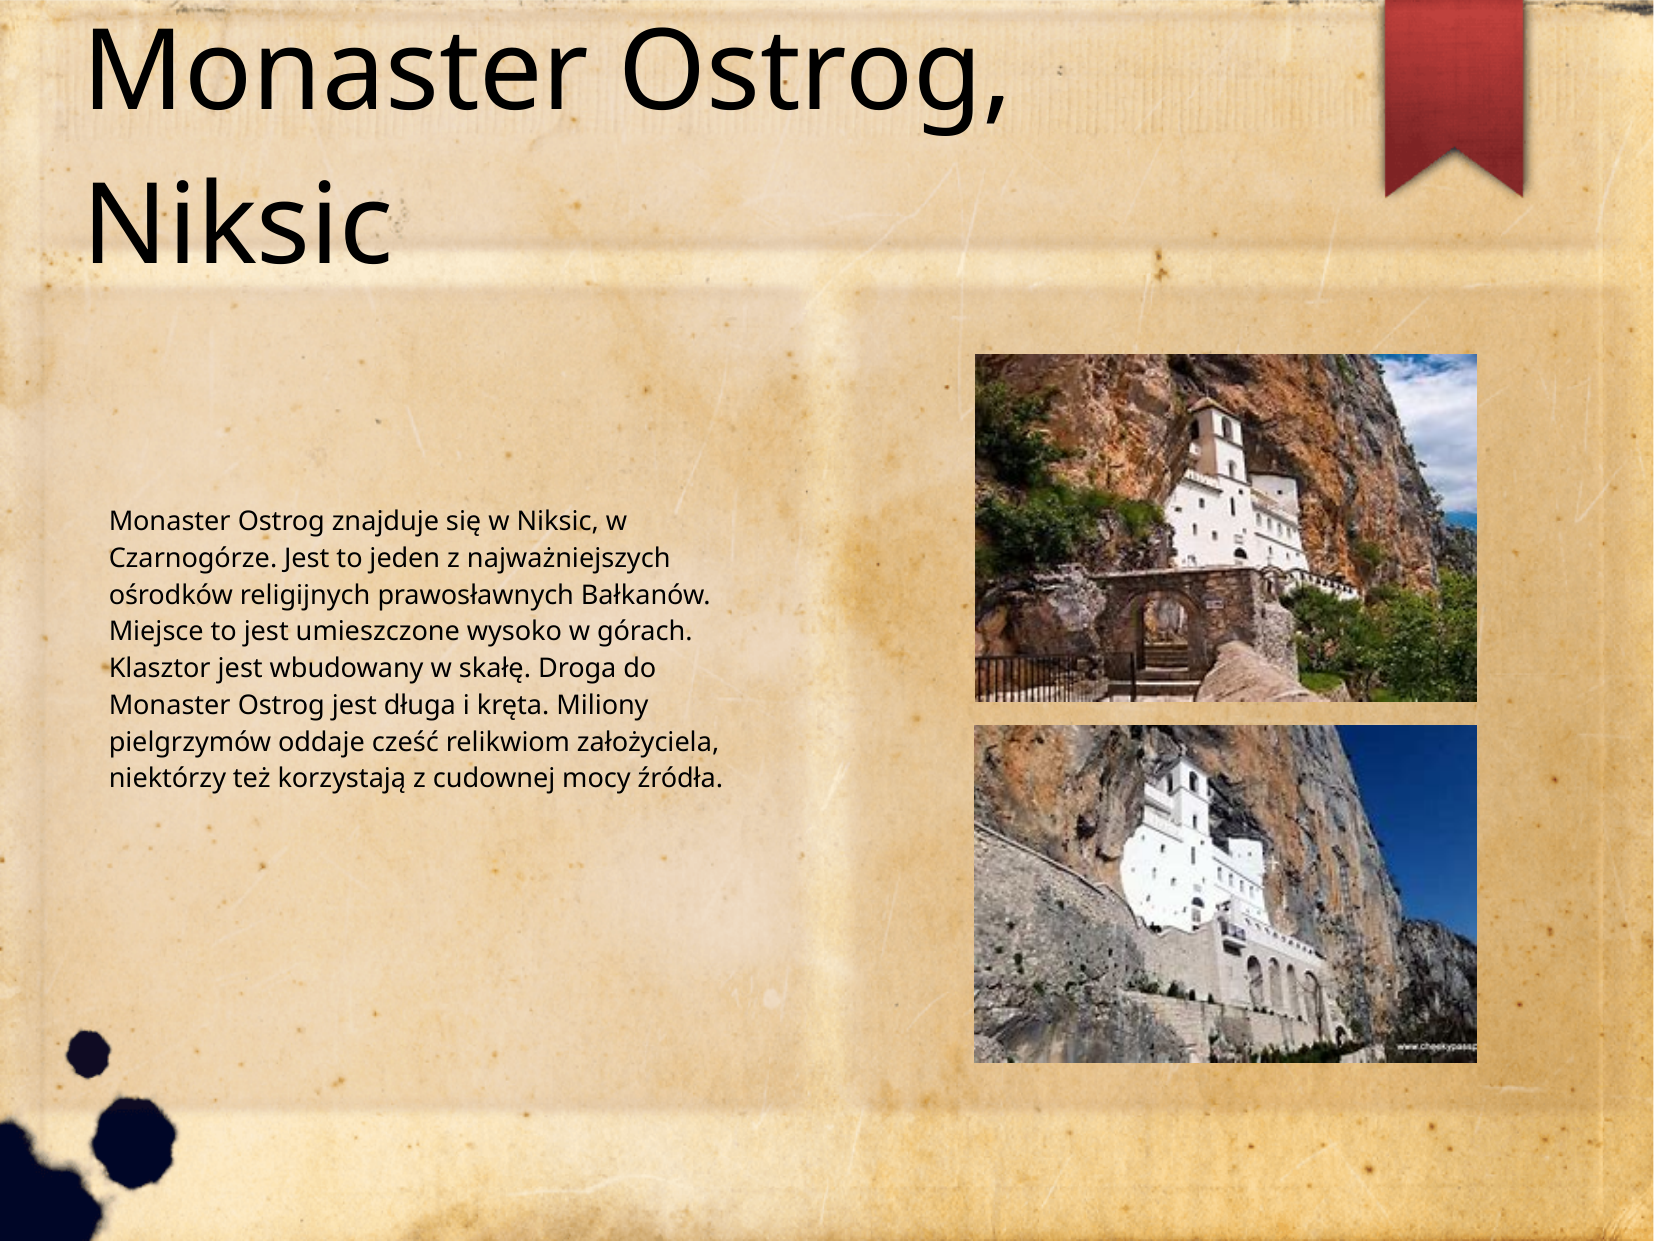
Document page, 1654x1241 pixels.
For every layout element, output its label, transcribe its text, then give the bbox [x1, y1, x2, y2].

title Monaster Ostrog, Niksic [82, 49, 1347, 237]
picture [0, 0, 1654, 1241]
list Monaster Ostrog znajduje się w Niksic, w Czarnogórze. Jest to jeden z najważniejszych ośrodków religijnych prawosławnych Bałkanów. Miejsce to jest umieszczone wysoko w górach. Klasztor jest wbudowany w skałę. Droga do Monaster Ostrog jest długa i kręta. Miliony pielgrzymów oddaje cześć relikwiom założyciela, niektórzy też korzystają z cudownej mocy źródła. [57, 501, 768, 798]
